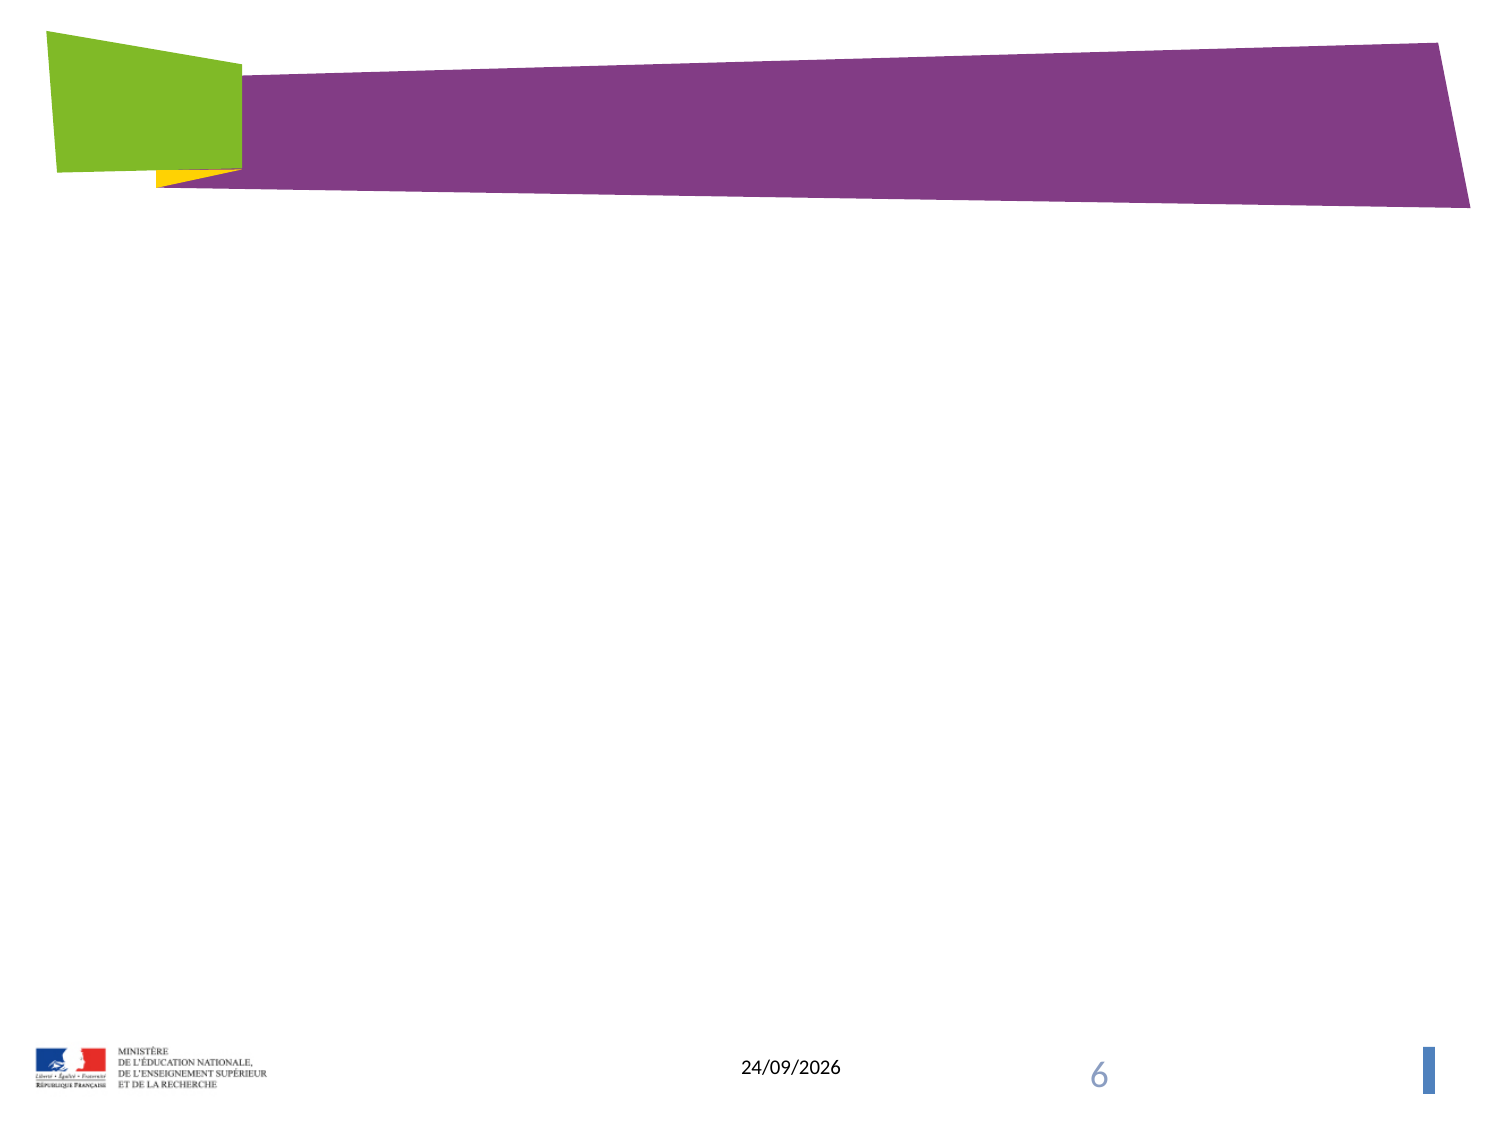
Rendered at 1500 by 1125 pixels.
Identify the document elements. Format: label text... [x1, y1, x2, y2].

slide_number 03/05/2015 [726, 1046, 951, 1084]
picture [29, 1017, 275, 1118]
slide_number <numéro> [1074, 1042, 1425, 1103]
